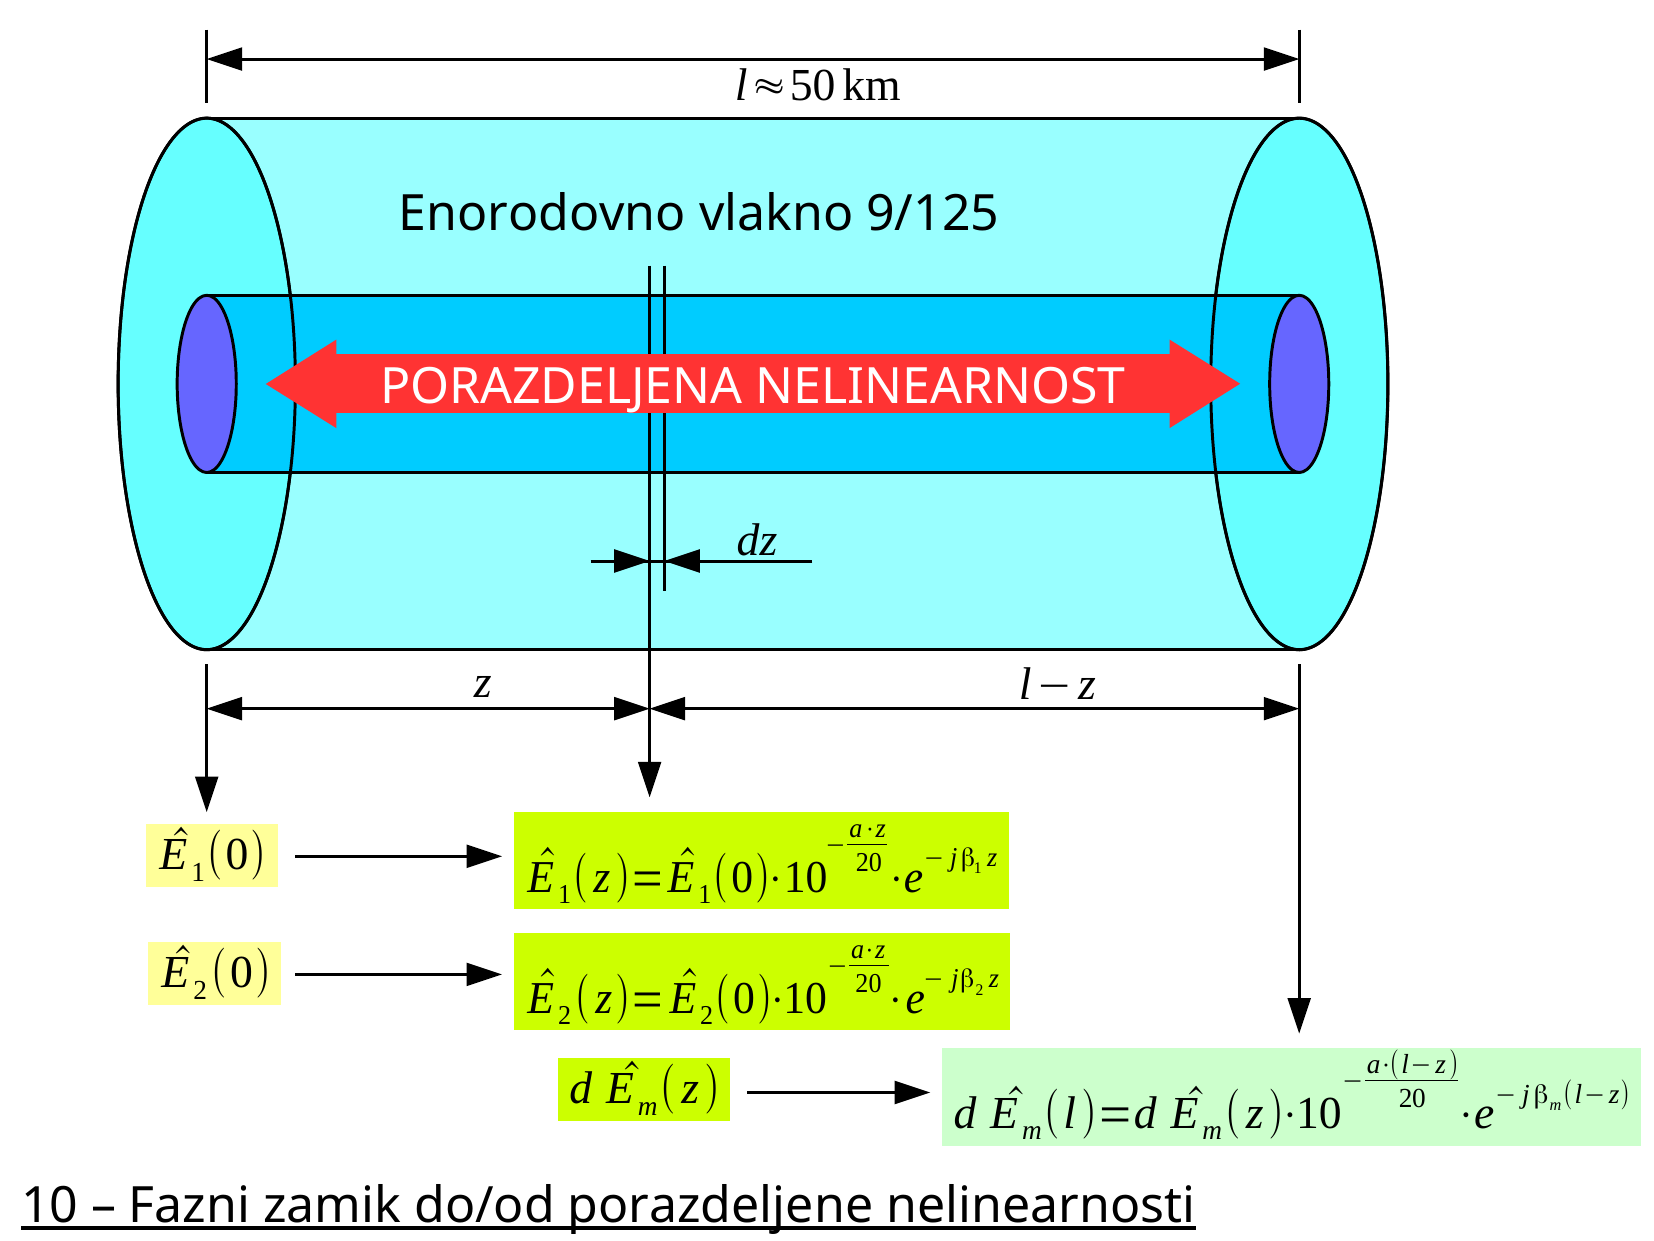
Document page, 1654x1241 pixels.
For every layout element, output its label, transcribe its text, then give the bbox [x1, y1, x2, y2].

text_box [219, 118, 1287, 363]
text_box [1213, 120, 1386, 648]
text_box [651, 404, 1287, 650]
text_box [120, 120, 293, 648]
chart [1007, 658, 1108, 707]
text_box [219, 405, 648, 650]
chart [558, 1057, 731, 1122]
text_box Enorodovno vlakno 9/125 [398, 177, 966, 250]
text_box 10 – Fazni zamik do/od porazdeljene nelinearnosti [21, 1169, 1161, 1230]
chart [942, 1048, 1642, 1146]
text_box [651, 413, 663, 560]
chart [514, 933, 1011, 1031]
chart [725, 513, 792, 567]
chart [723, 59, 915, 112]
chart [460, 656, 506, 709]
chart [145, 823, 278, 888]
chart [514, 812, 1009, 910]
chart [147, 941, 281, 1006]
